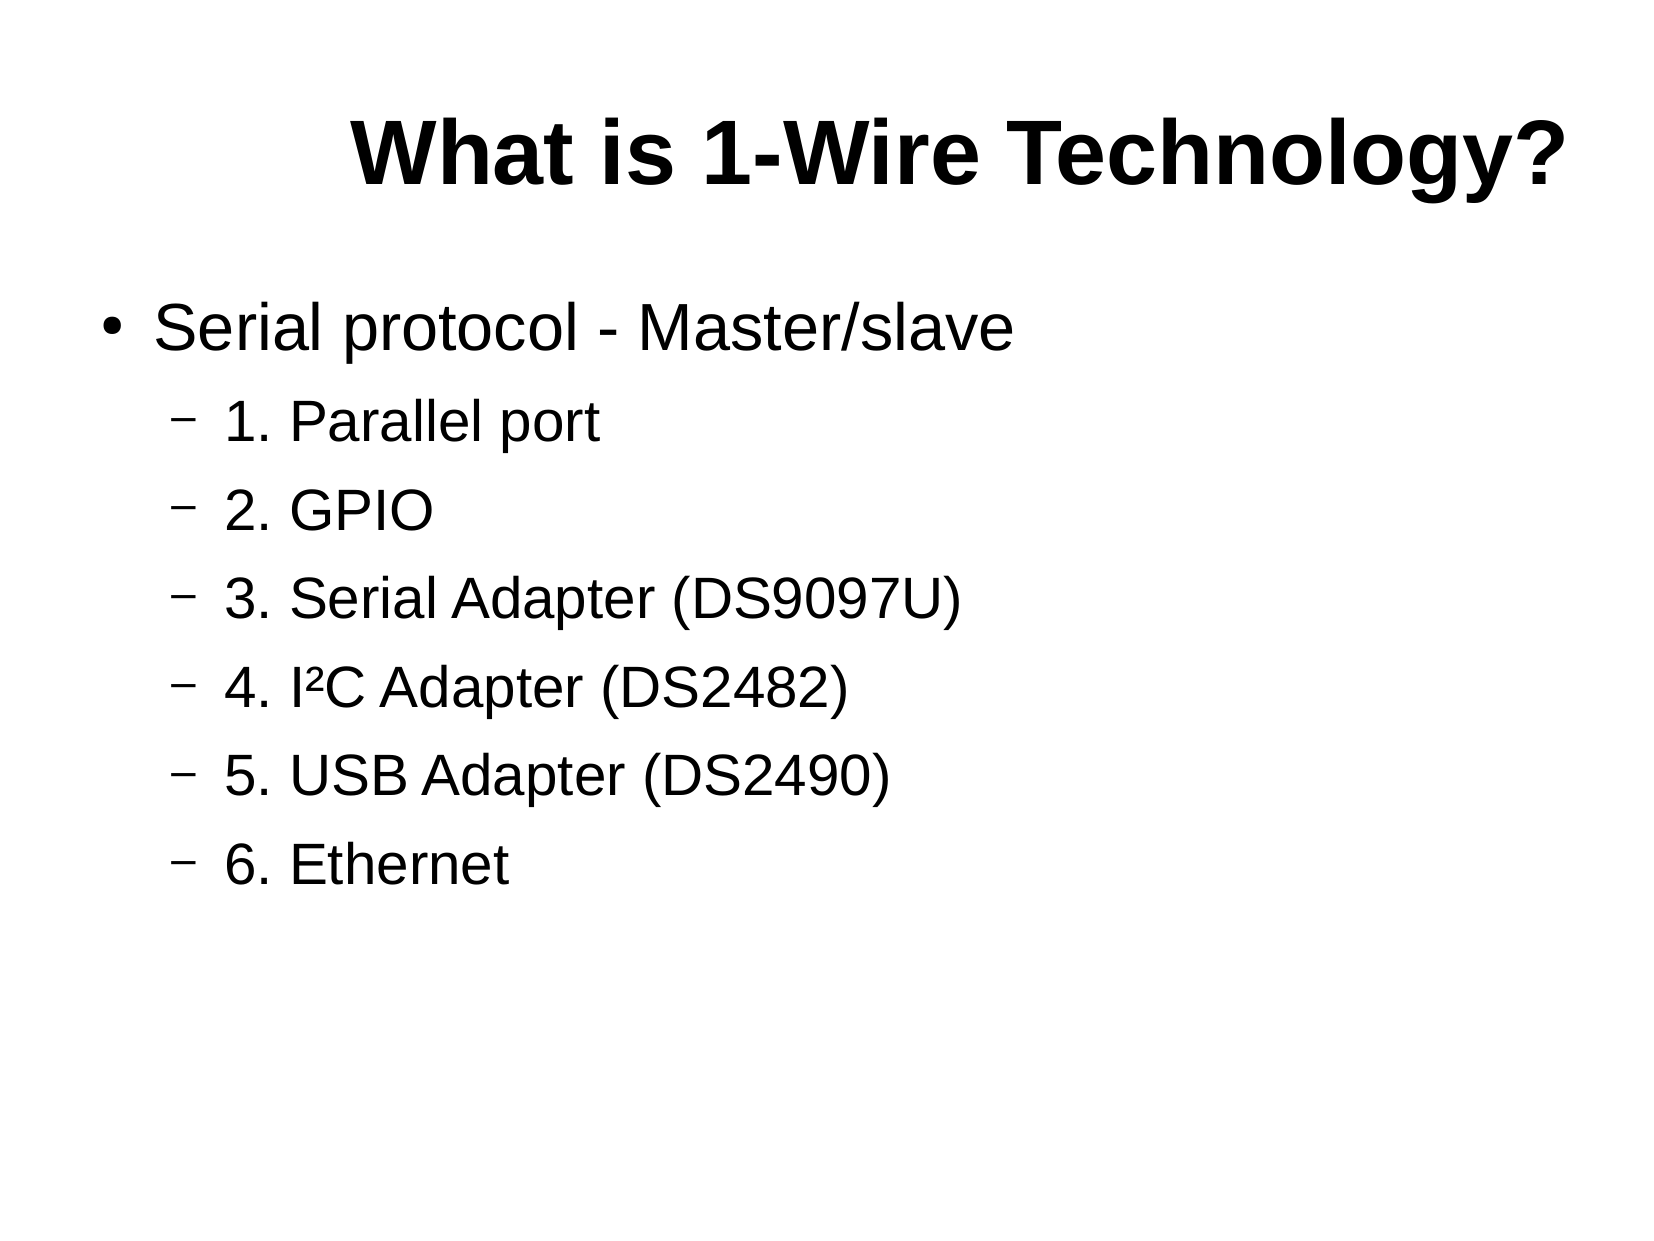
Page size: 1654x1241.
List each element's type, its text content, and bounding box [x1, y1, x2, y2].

title What is 1-Wire Technology? [82, 49, 1571, 257]
list Serial protocol - Master/slave 1. Parallel port 2. GPIO 3. Serial Adapter (DS9097U) 4. I²C Adapter (DS2482) 5. USB Adapter (DS2490) 6. Ethernet [82, 290, 1571, 1010]
